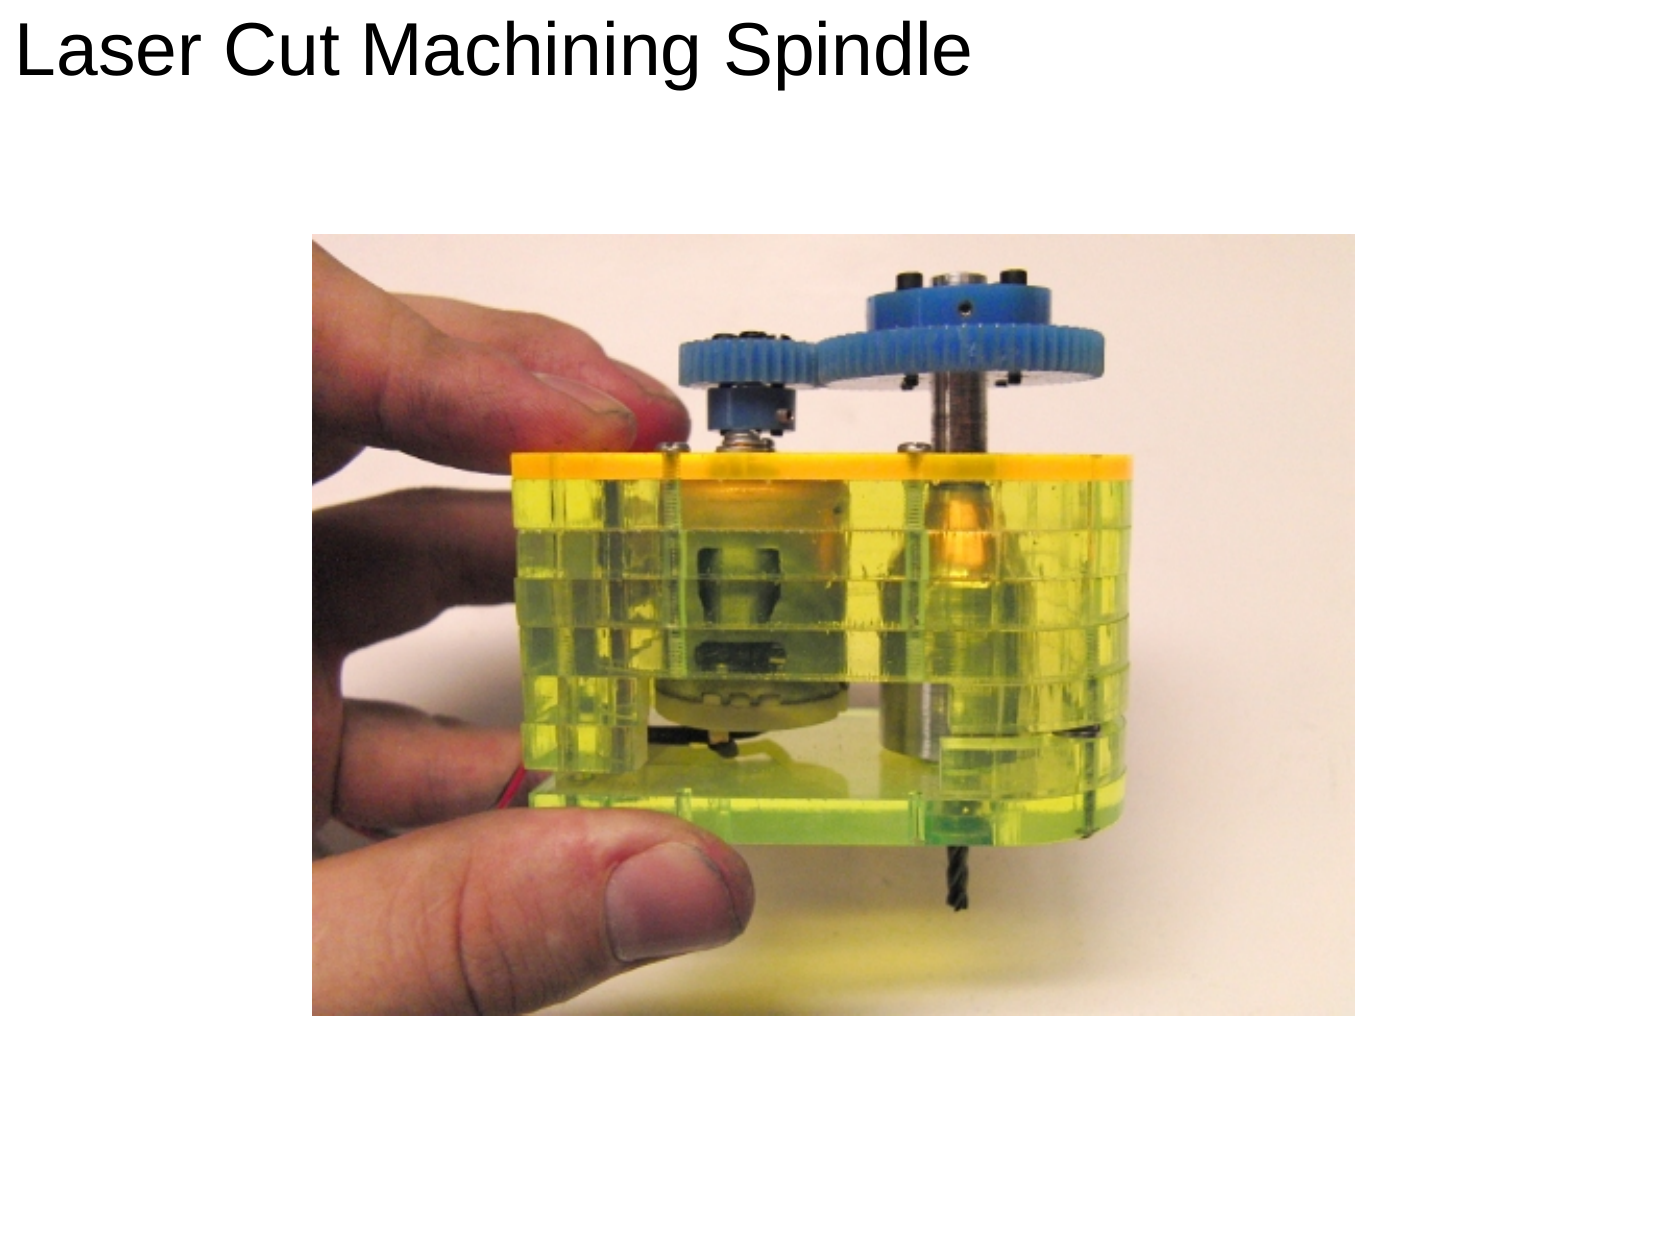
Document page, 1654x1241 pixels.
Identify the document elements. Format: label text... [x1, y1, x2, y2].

picture [312, 234, 1355, 1016]
text_box Laser Cut Machining Spindle [0, 0, 1276, 108]
